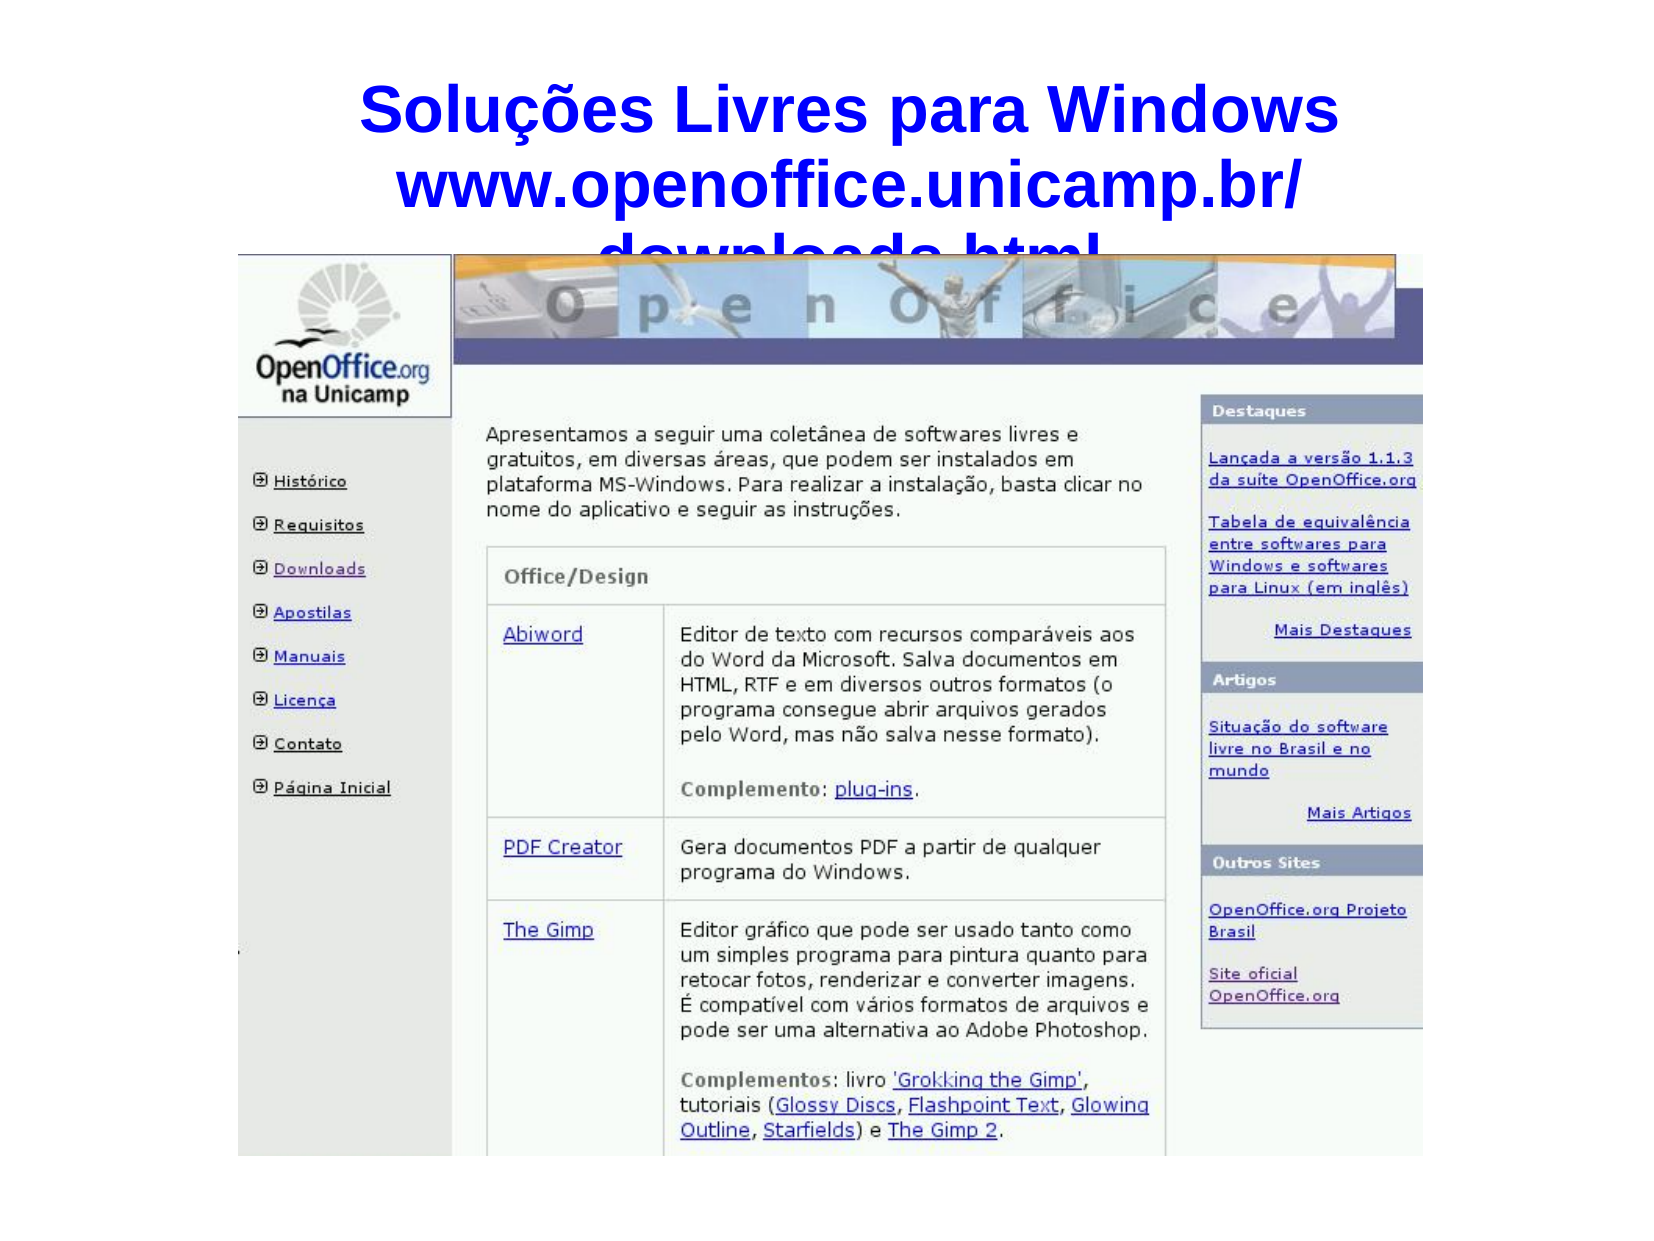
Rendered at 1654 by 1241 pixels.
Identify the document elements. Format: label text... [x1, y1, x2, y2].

picture [238, 254, 1423, 1156]
text_box Soluções Livres para Windows www.openoffice.unicamp.br/downloads.html [142, 71, 1558, 297]
